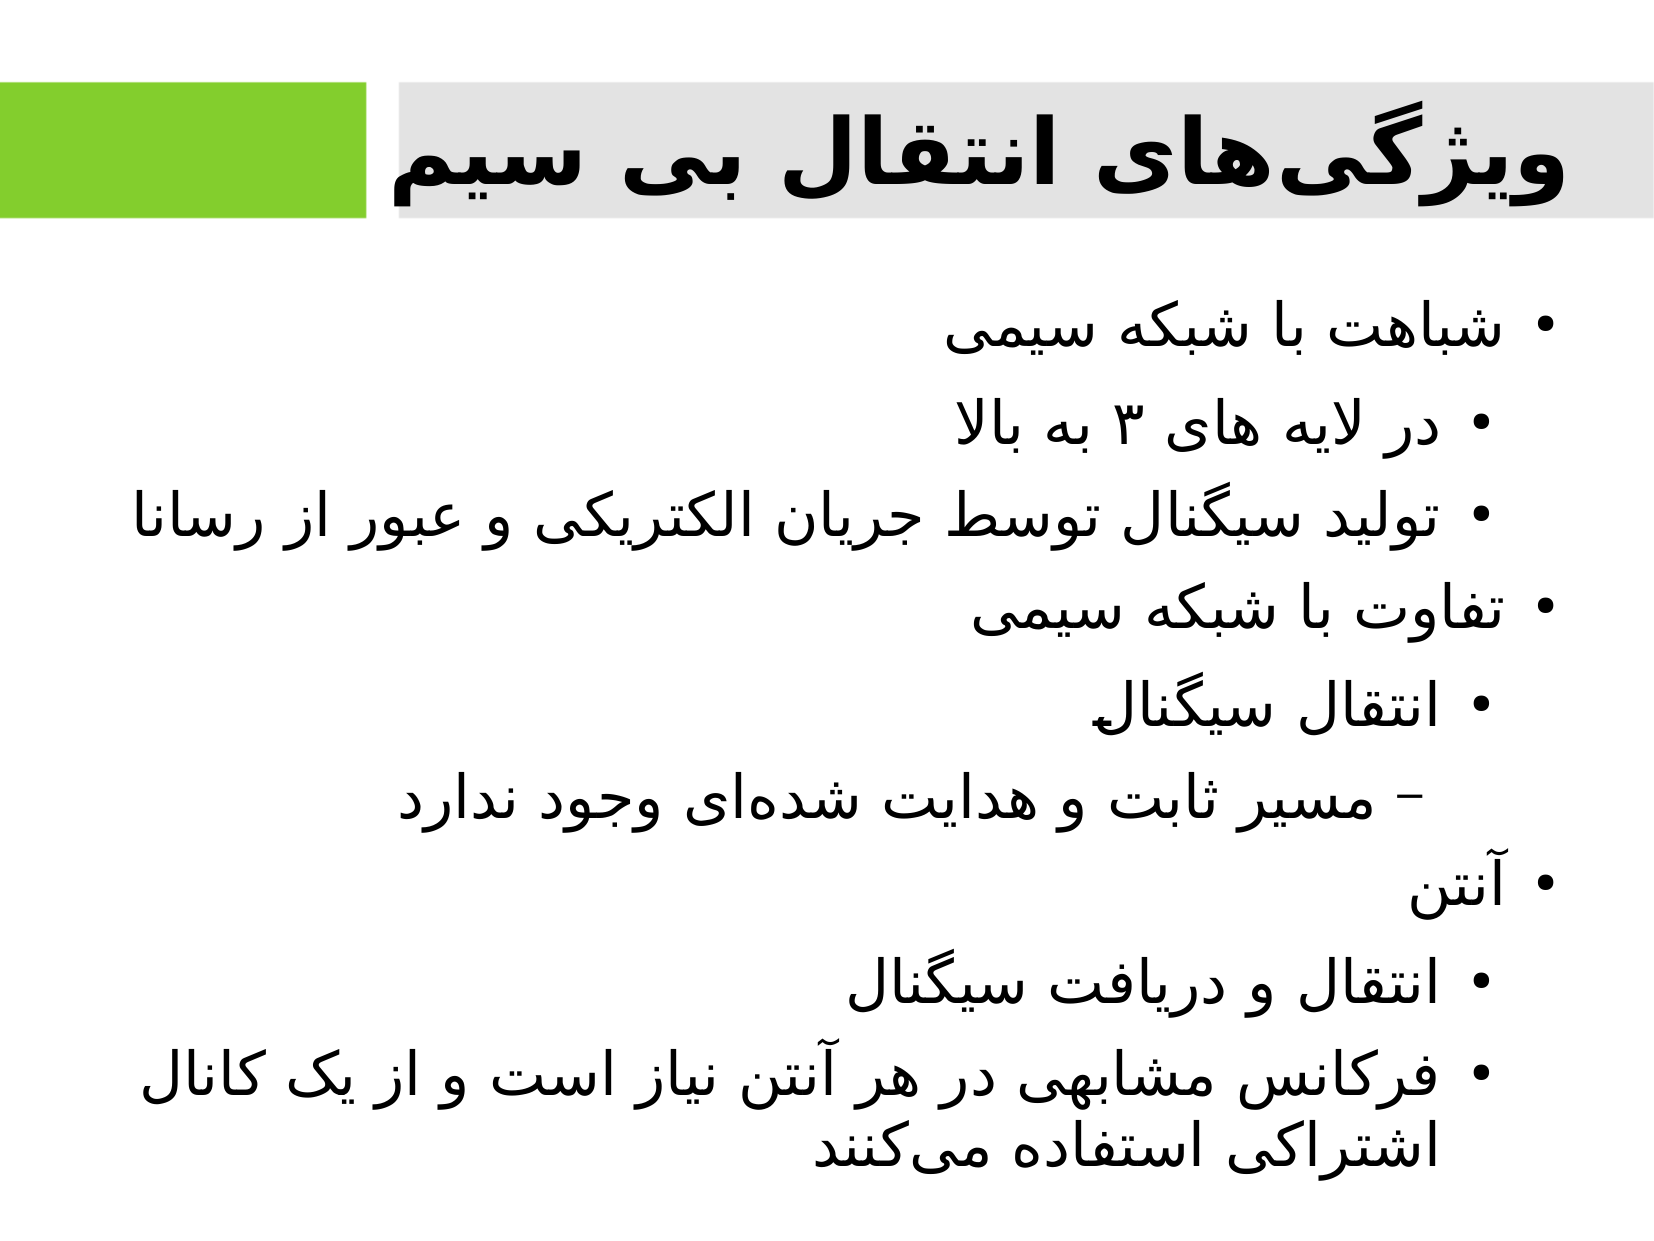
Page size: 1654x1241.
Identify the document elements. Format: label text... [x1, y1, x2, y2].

picture [0, 0, 1654, 1241]
list شباهت با شبکه سیمی در لایه های ۳ به بالا تولید سیگنال توسط جریان الکتریکی و عبور از رسانا تفاوت با شبکه سیمی انتقال سیگنال مسیر ثابت و هدایت شده‌ای وجود ندارد آنتن انتقال و دریافت سیگنال فرکانس مشابهی در هر آنتن نیاز است و از یک کانال اشتراکی استفاده می‌کنند [82, 290, 1571, 1182]
title ویژگی‌های انتقال بی سیم [82, 49, 1571, 257]
